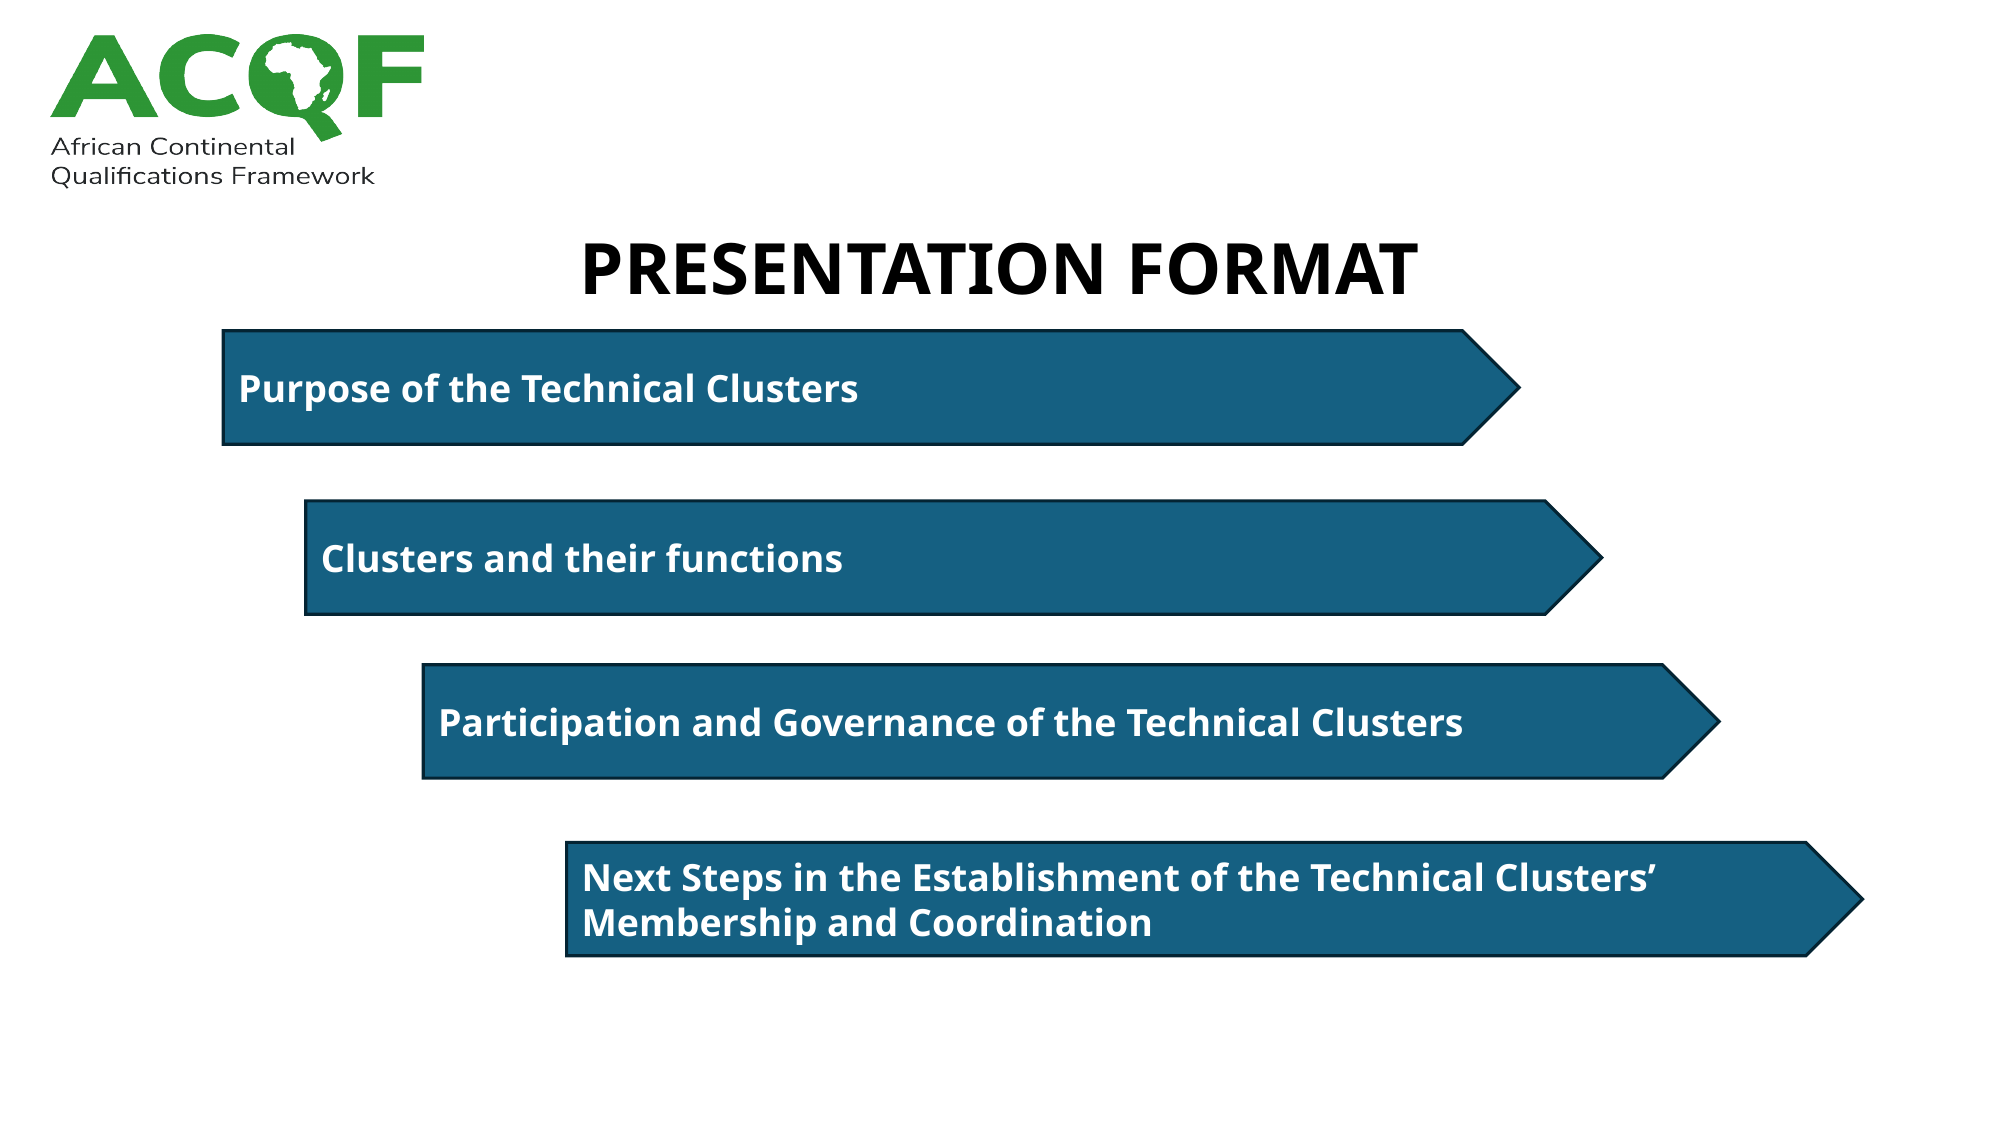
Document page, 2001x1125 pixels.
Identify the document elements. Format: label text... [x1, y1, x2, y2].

text_box Participation and Governance of the Technical Clusters [423, 664, 1720, 779]
text_box Next Steps in the Establishment of the Technical Clusters’ Membership and Coordination [566, 842, 1863, 956]
title PRESENTATION FORMAT [137, 225, 1863, 318]
picture [50, 34, 424, 189]
text_box Clusters and their functions [305, 500, 1602, 615]
text_box Purpose of the Technical Clusters [223, 330, 1520, 445]
